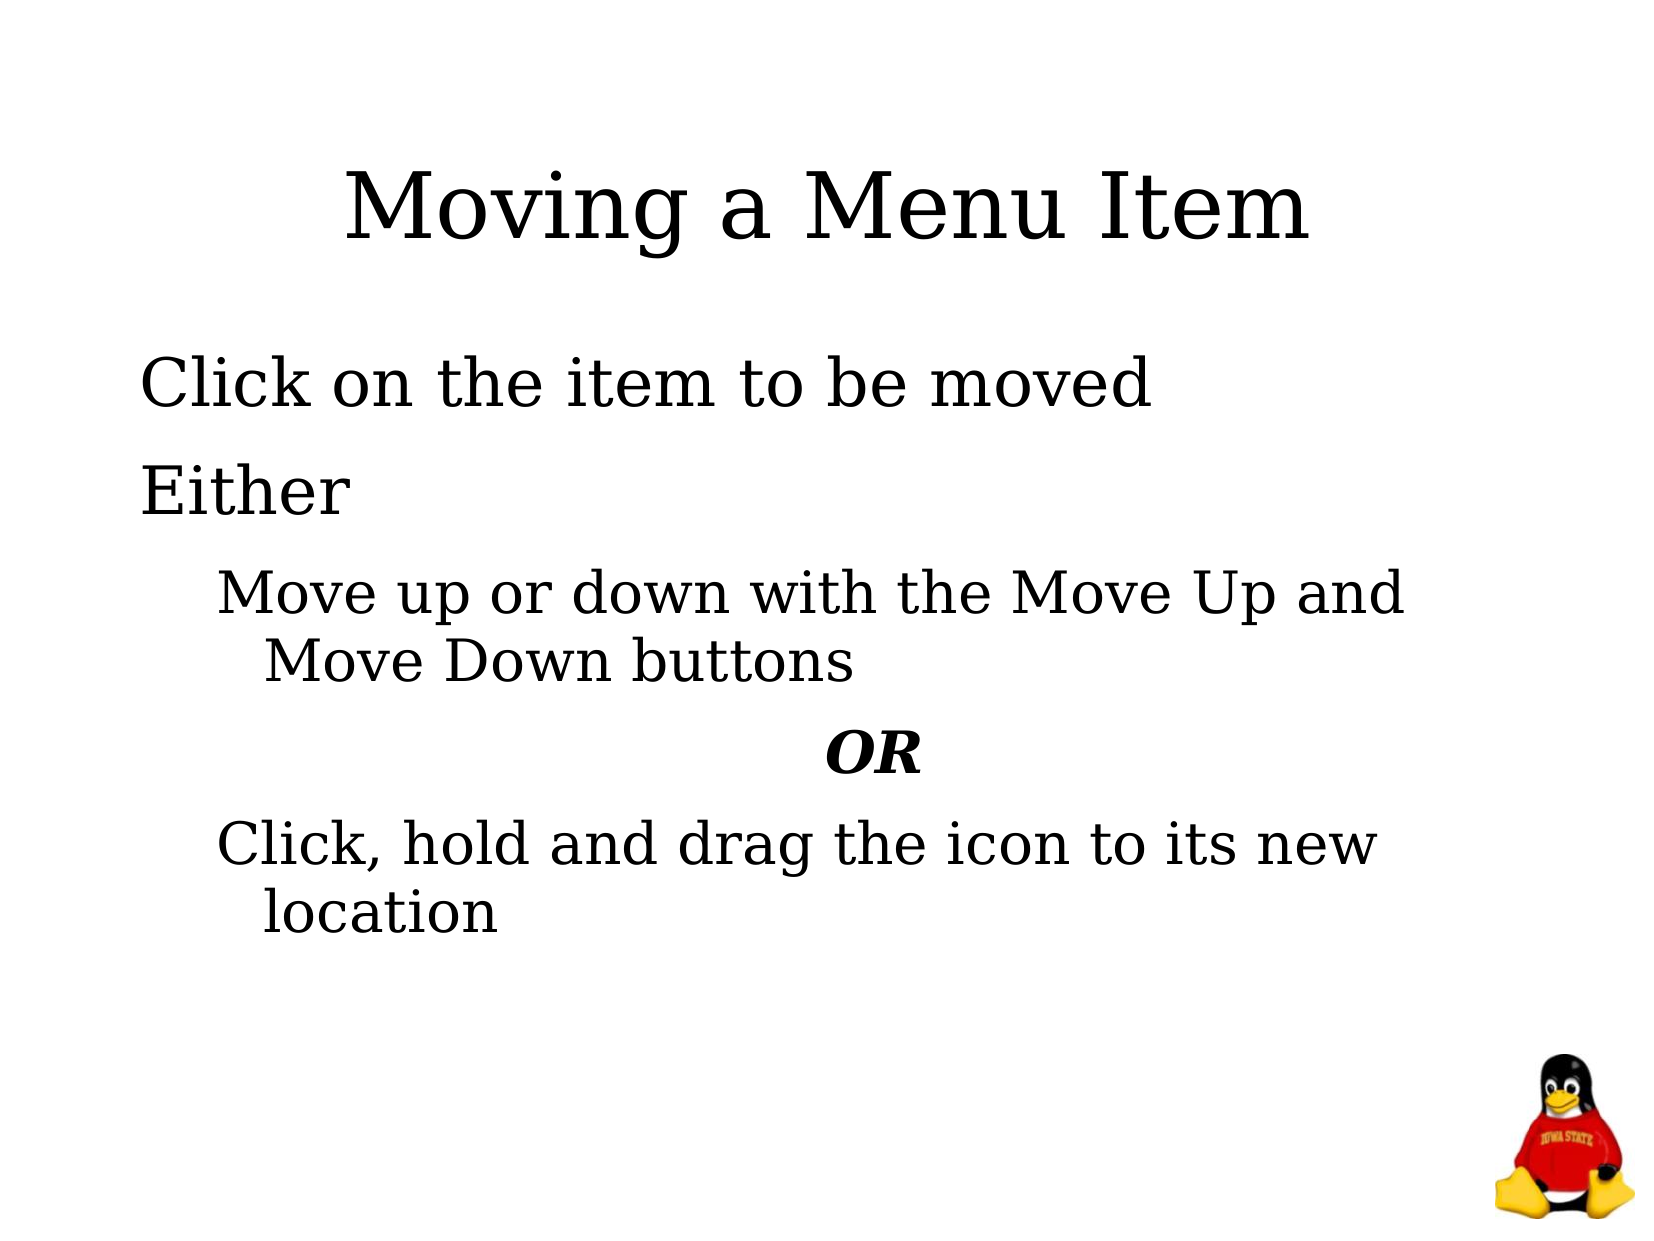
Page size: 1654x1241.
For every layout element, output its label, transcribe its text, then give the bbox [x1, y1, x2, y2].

list Click on the item to be moved Either Move up or down with the Move Up and Move Down buttons OR Click, hold and drag the icon to its new location [121, 344, 1534, 1127]
title Moving a Menu Item [121, 102, 1534, 311]
picture [1495, 1054, 1635, 1219]
